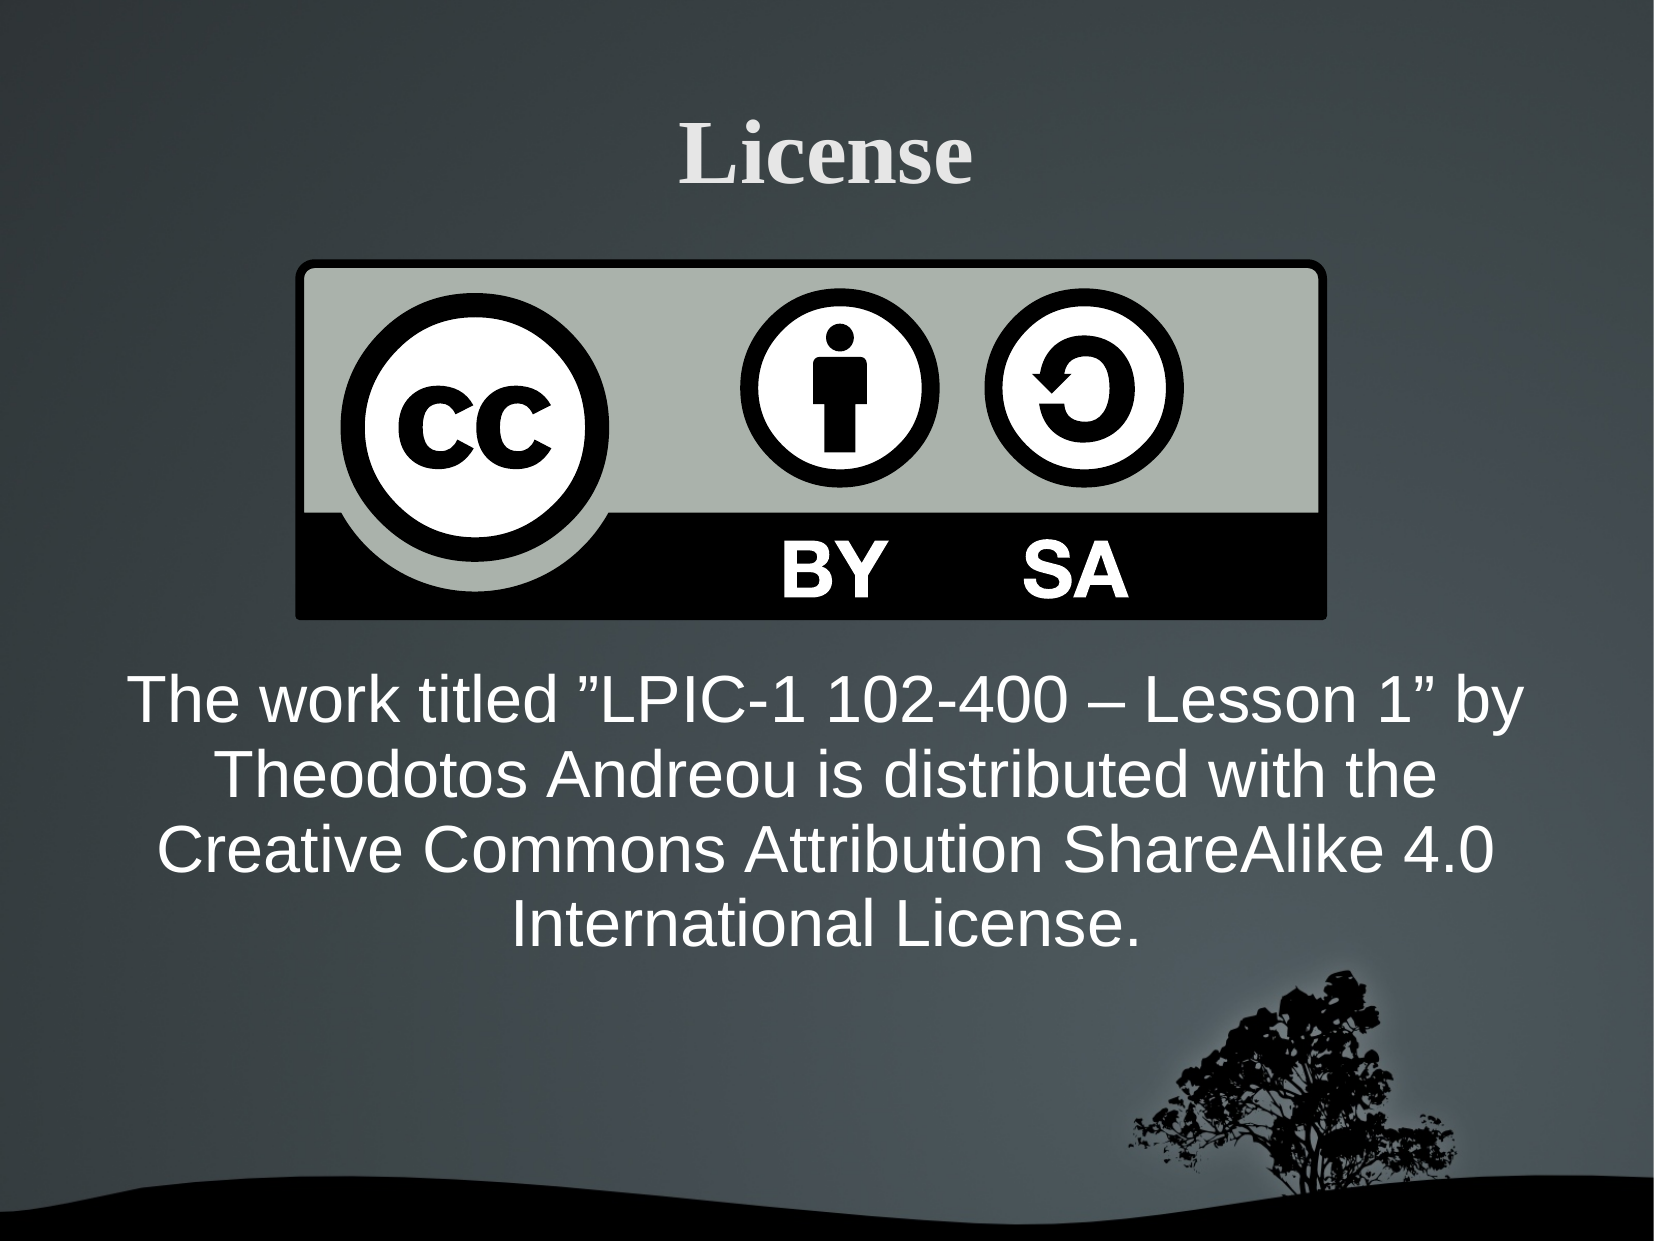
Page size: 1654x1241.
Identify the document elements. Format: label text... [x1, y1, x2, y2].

picture [0, 0, 1654, 1241]
subtitle The work titled ”LPIC-1 102-400 – Lesson 1” by Theodotos Andreou is distributed with the Creative Commons Attribution ShareAlike 4.0 International License. [82, 290, 1571, 1109]
title License [82, 49, 1571, 257]
